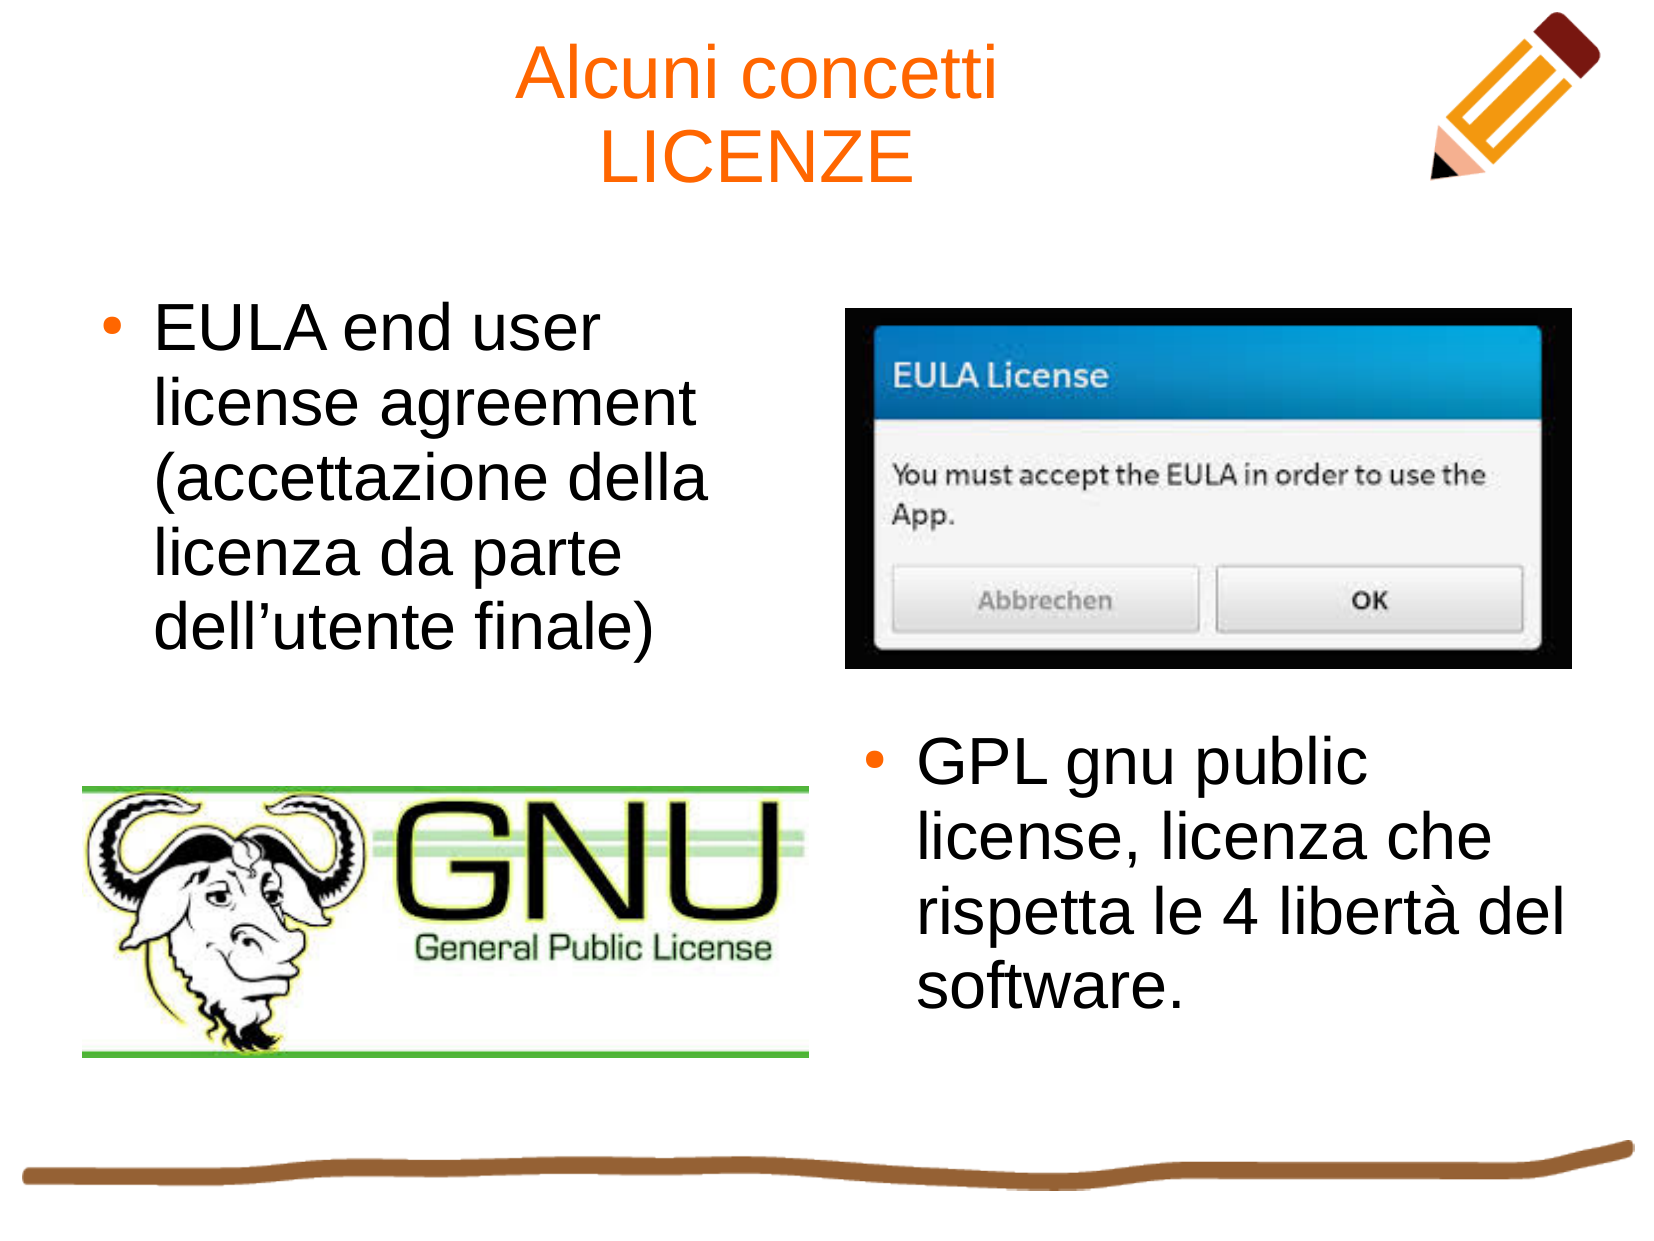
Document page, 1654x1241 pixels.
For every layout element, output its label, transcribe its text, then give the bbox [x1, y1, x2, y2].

picture [845, 308, 1572, 669]
list EULA end user license agreement (accettazione della licenza da parte dell’utente finale) [82, 290, 809, 687]
list GPL gnu public license, licenza che rispetta le 4 libertà del software. [845, 724, 1572, 1121]
title Alcuni concetti LICENZE [84, 30, 1431, 283]
picture [82, 786, 809, 1058]
picture [22, 1140, 1635, 1191]
picture [1430, 12, 1601, 181]
